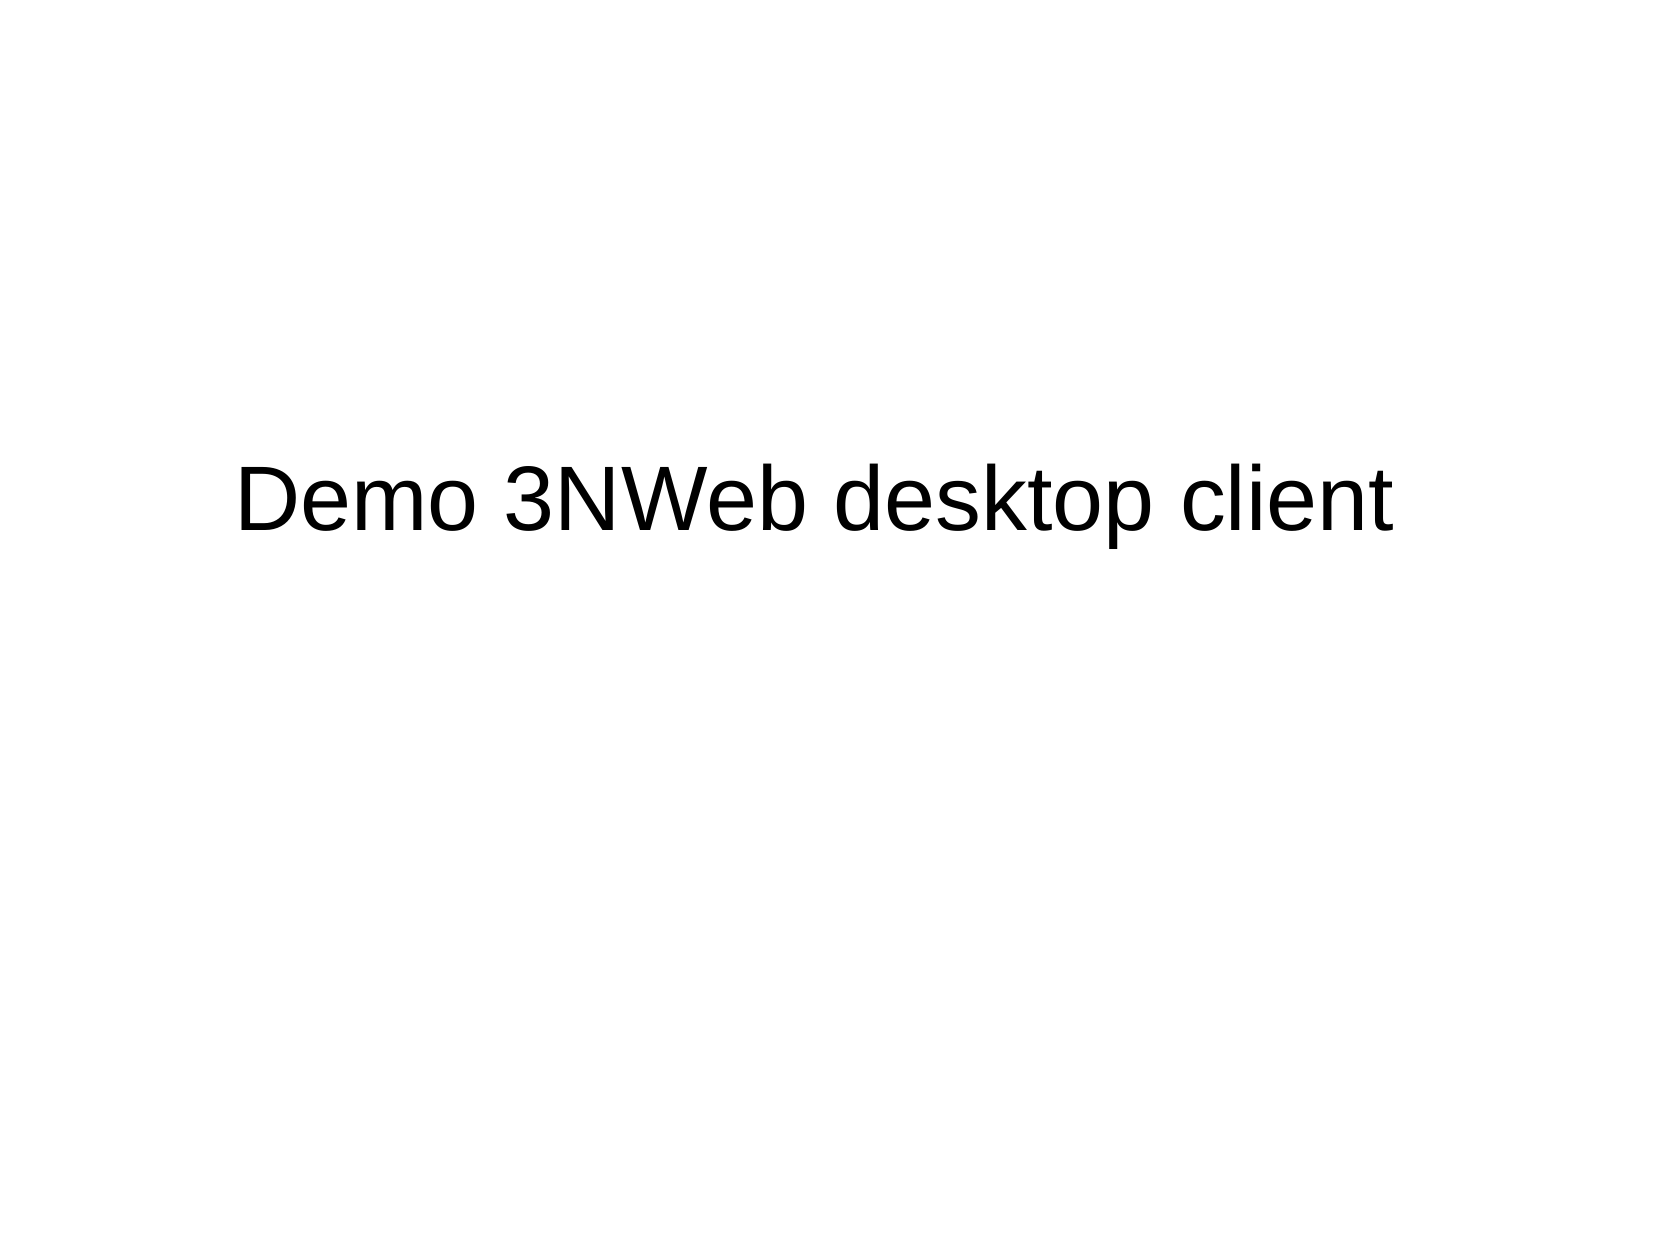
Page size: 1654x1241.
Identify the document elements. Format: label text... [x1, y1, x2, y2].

title Demo 3NWeb desktop client [70, 395, 1559, 603]
